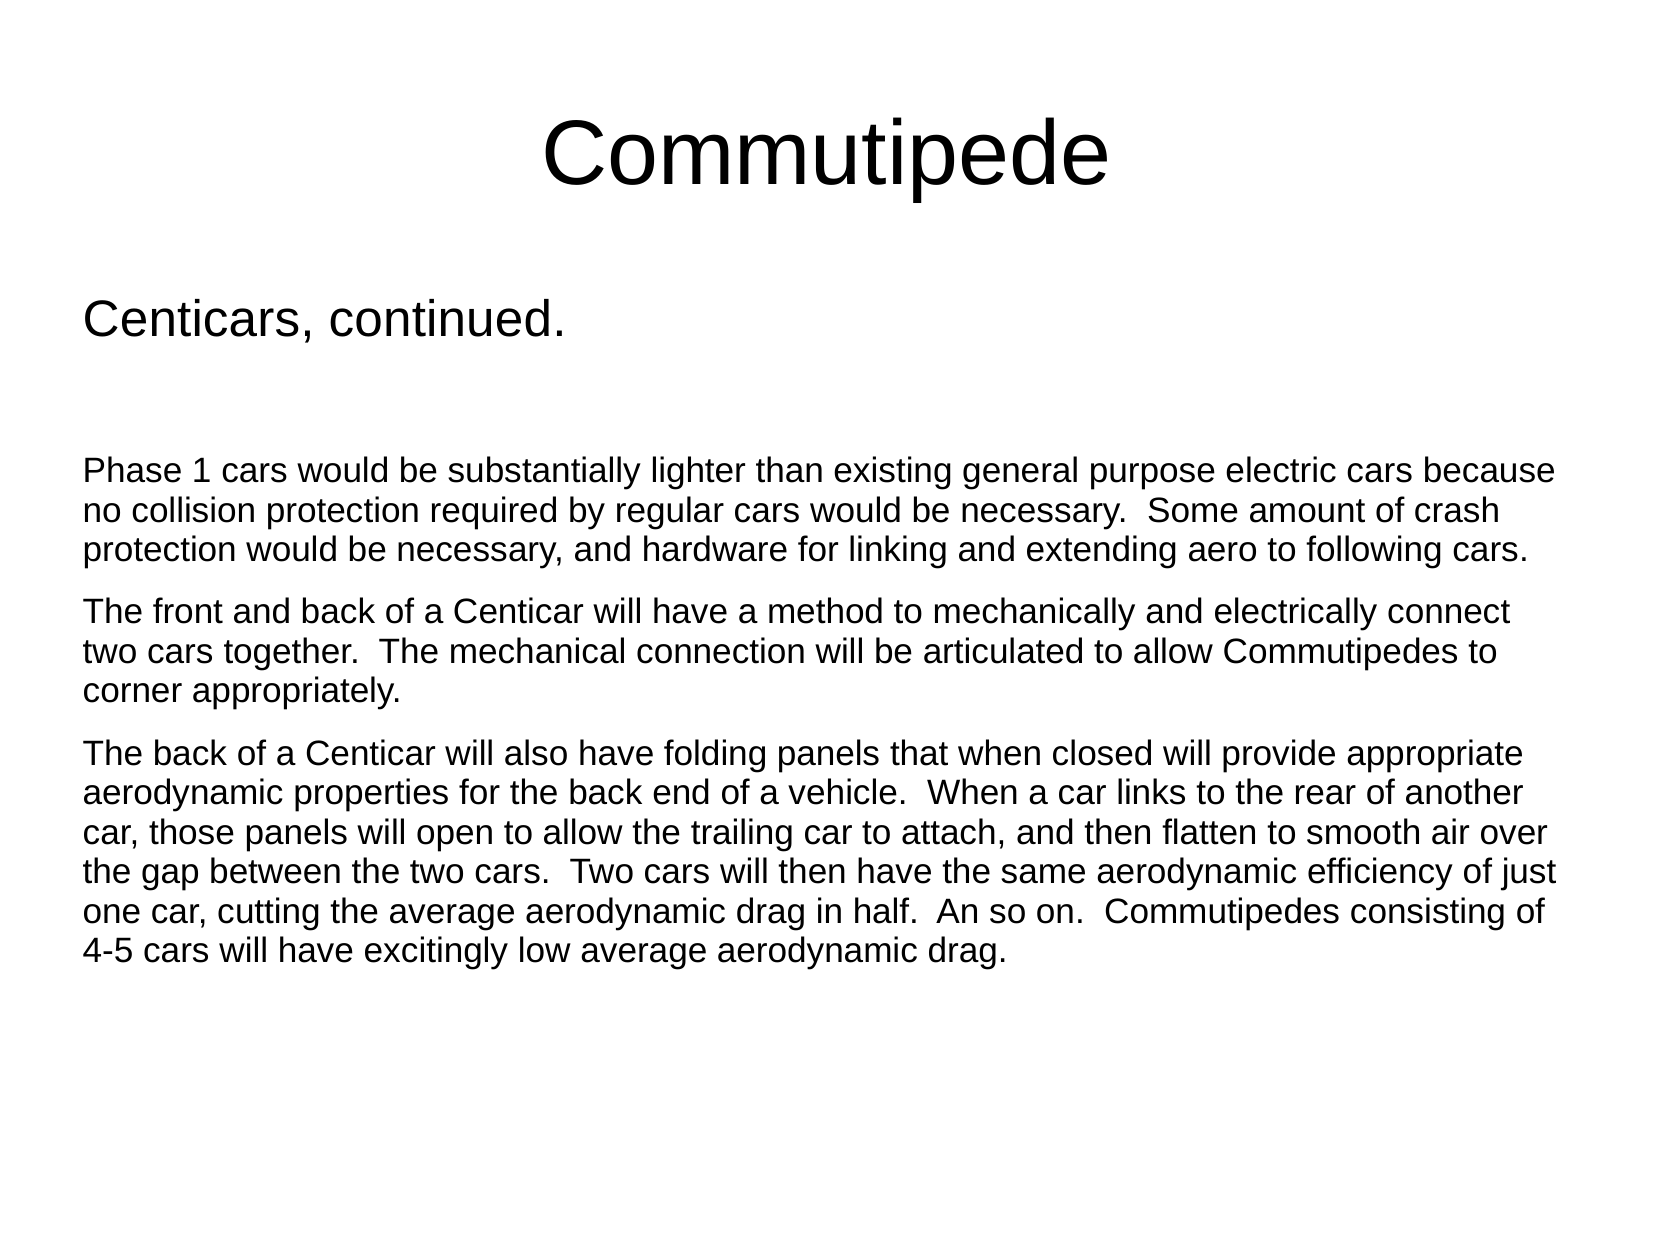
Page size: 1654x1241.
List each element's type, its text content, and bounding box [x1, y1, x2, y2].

list Centicars, continued. Phase 1 cars would be substantially lighter than existing general purpose electric cars because no collision protection required by regular cars would be necessary. Some amount of crash protection would be necessary, and hardware for linking and extending aero to following cars. The front and back of a Centicar will have a method to mechanically and electrically connect two cars together. The mechanical connection will be articulated to allow Commutipedes to corner appropriately. The back of a Centicar will also have folding panels that when closed will provide appropriate aerodynamic properties for the back end of a vehicle. When a car links to the rear of another car, those panels will open to allow the trailing car to attach, and then flatten to smooth air over the gap between the two cars. Two cars will then have the same aerodynamic efficiency of just one car, cutting the average aerodynamic drag in half. An so on. Commutipedes consisting of 4-5 cars will have excitingly low average aerodynamic drag. [82, 290, 1571, 1010]
title Commutipede [82, 49, 1571, 257]
